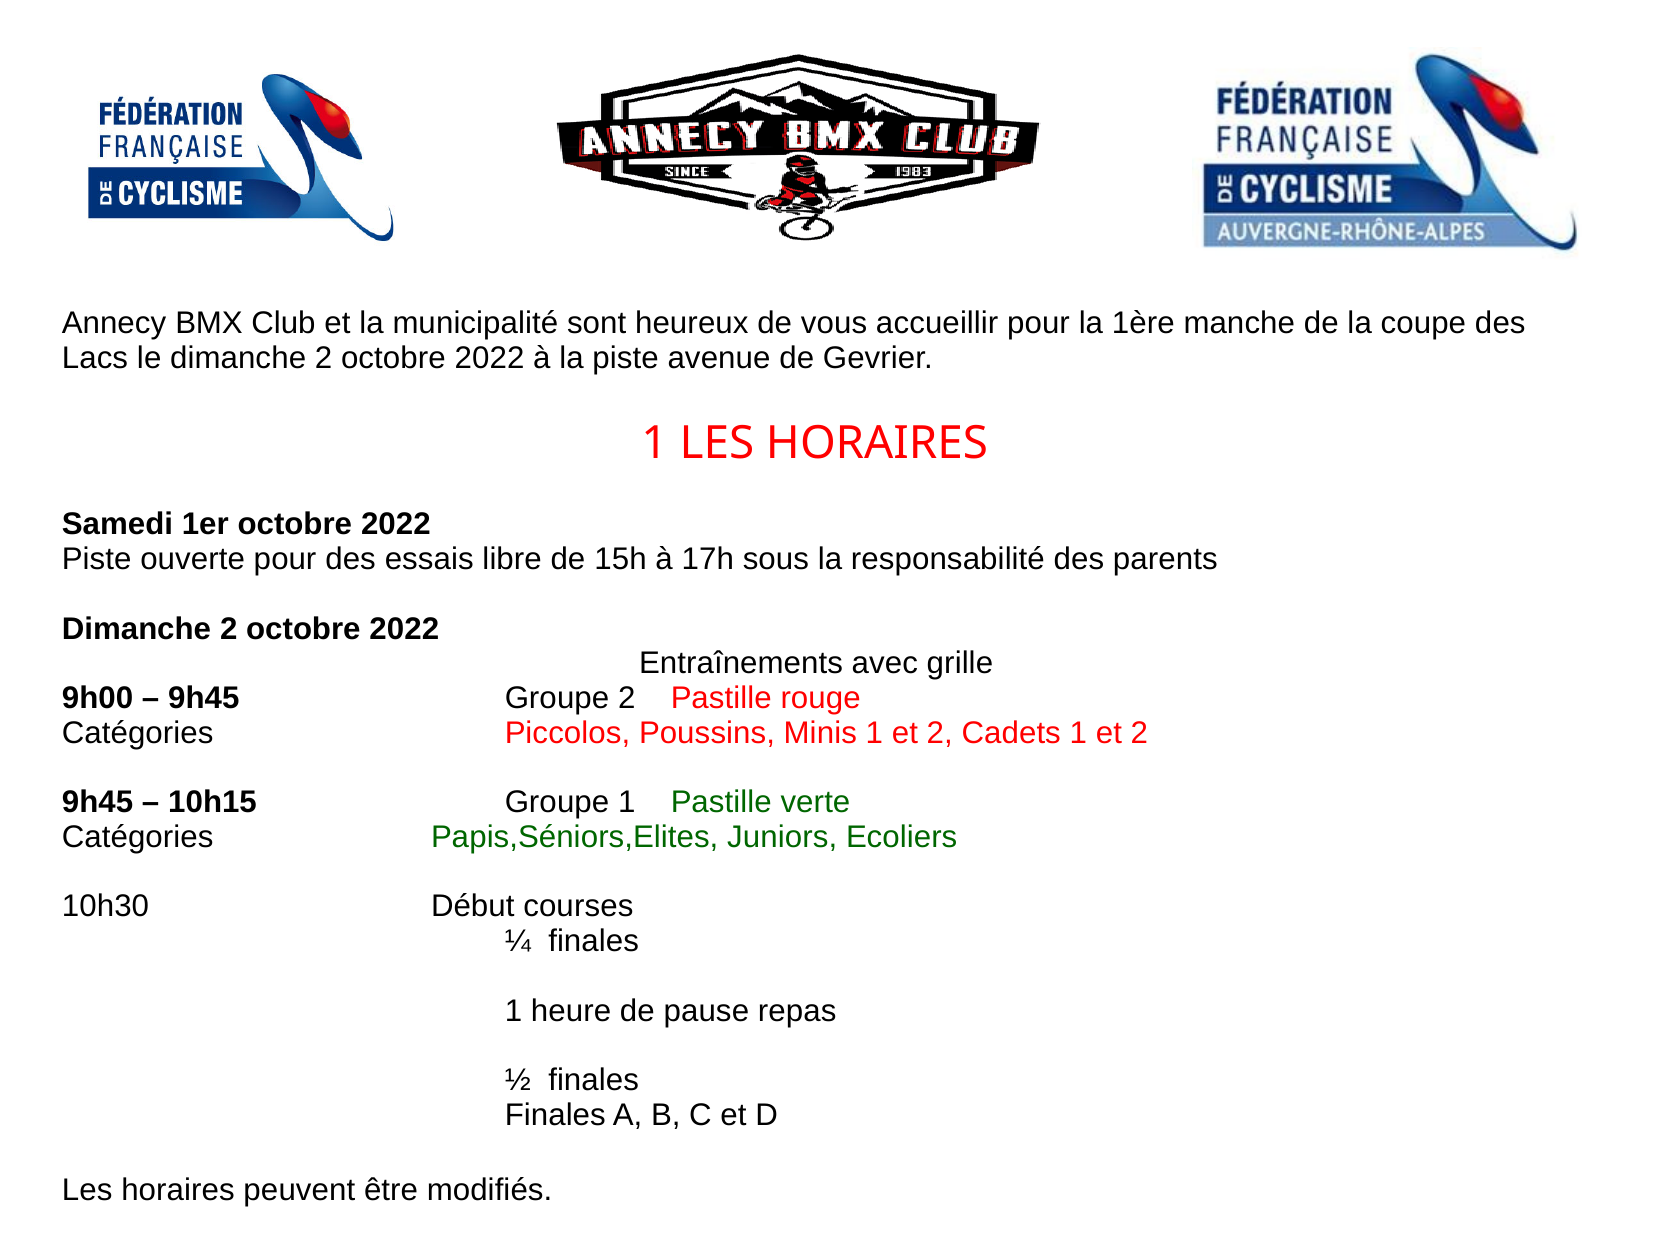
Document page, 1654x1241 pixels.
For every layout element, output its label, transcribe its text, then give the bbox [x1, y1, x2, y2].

picture [531, 12, 1063, 272]
picture [1192, 47, 1583, 260]
picture [35, 25, 437, 272]
text_box Annecy BMX Club et la municipalité sont heureux de vous accueillir pour la 1ère manche de la coupe des Lacs le dimanche 2 octobre 2022 à la piste avenue de Gevrier. 1 LES HORAIRES Samedi 1er octobre 2022 Piste ouverte pour des essais libre de 15h à 17h sous la responsabilité des parents Dimanche 2 octobre 2022 Entraînements avec grille 9h00 – 9h45 Groupe 2 Pastille rouge Catégories Piccolos, Poussins, Minis 1 et 2, Cadets 1 et 2 9h45 – 10h15 Groupe 1 Pastille verte Catégories Papis,Séniors,Elites, Juniors, Ecoliers 10h30 Début courses ¼ finales 1 heure de pause repas ½ finales Finales A, B, C et D Les horaires peuvent être modifiés. [47, 297, 1595, 1241]
